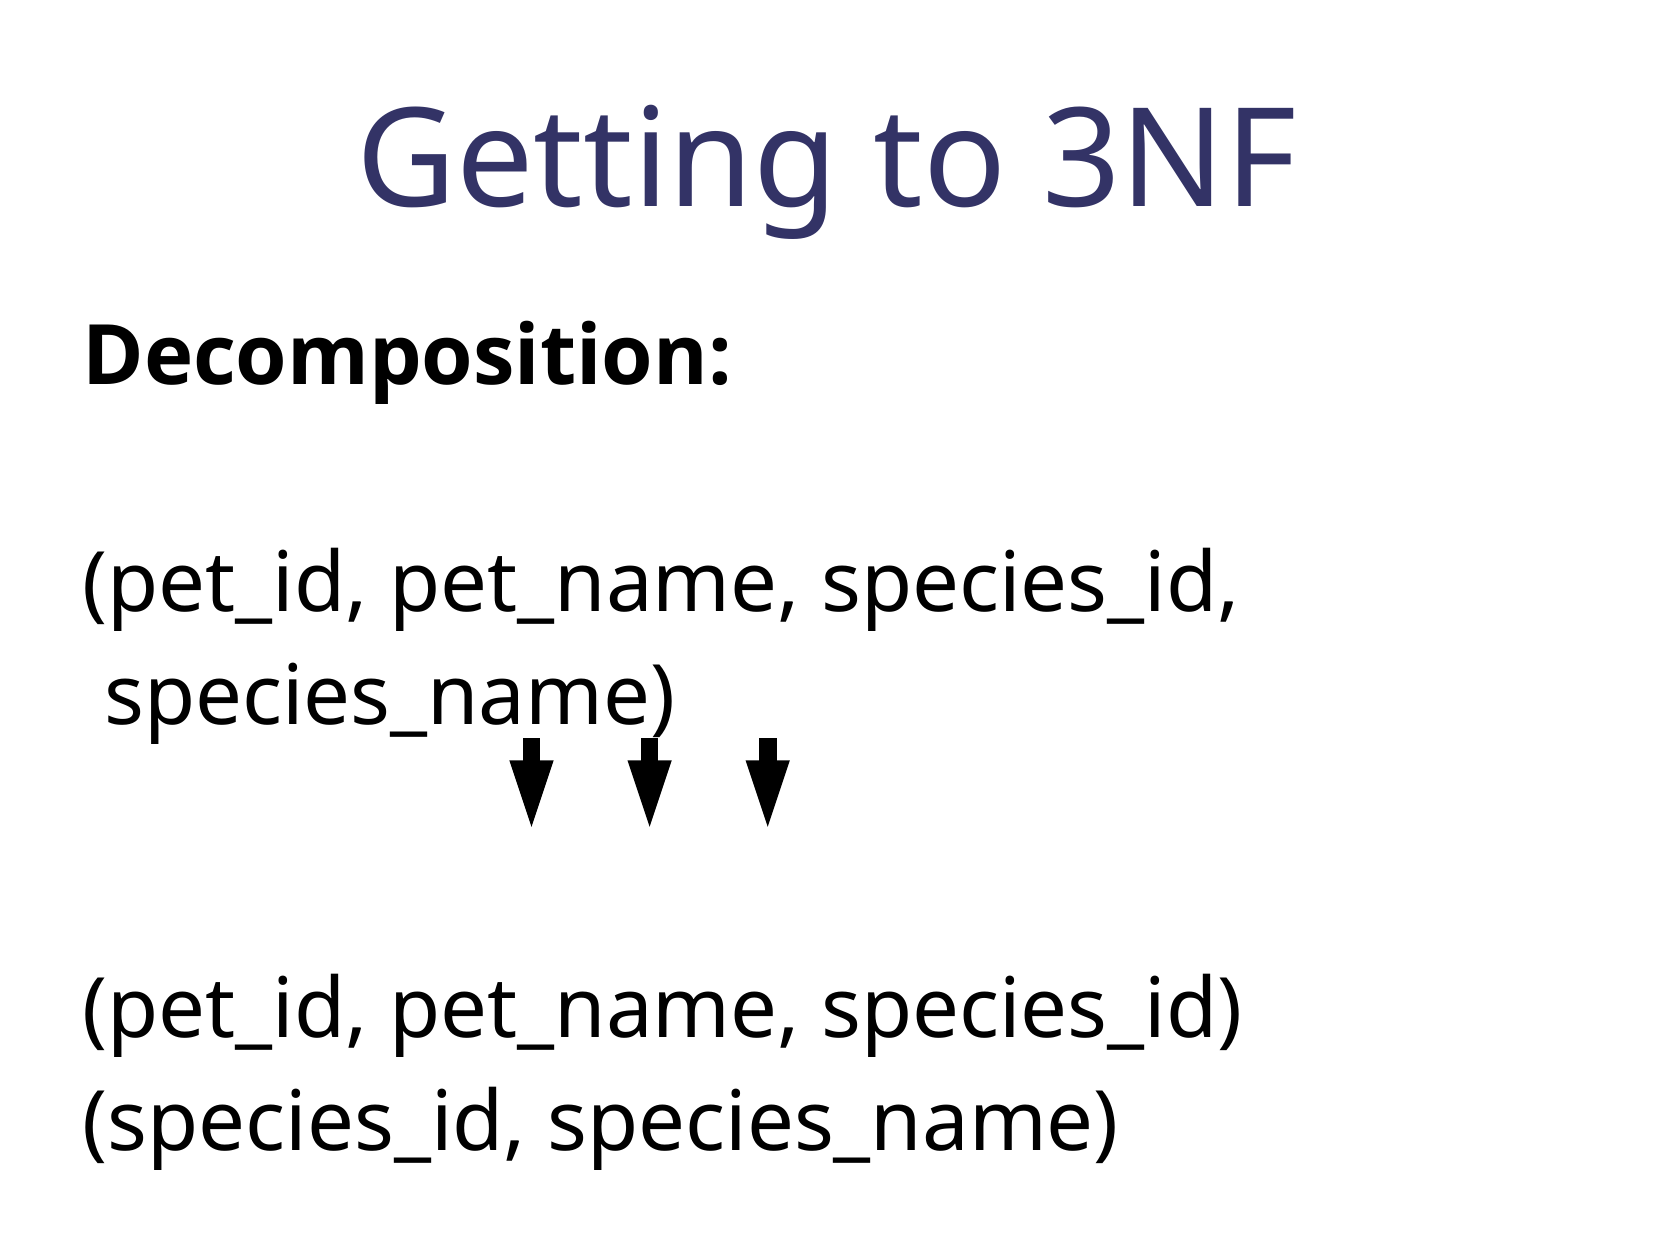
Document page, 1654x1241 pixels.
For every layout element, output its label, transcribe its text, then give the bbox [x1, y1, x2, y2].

subtitle Decomposition: (pet_id, pet_name, species_id, species_name) (pet_id, pet_name, species_id) (species_id, species_name) [82, 295, 1571, 1109]
title Getting to 3NF [82, 49, 1571, 257]
